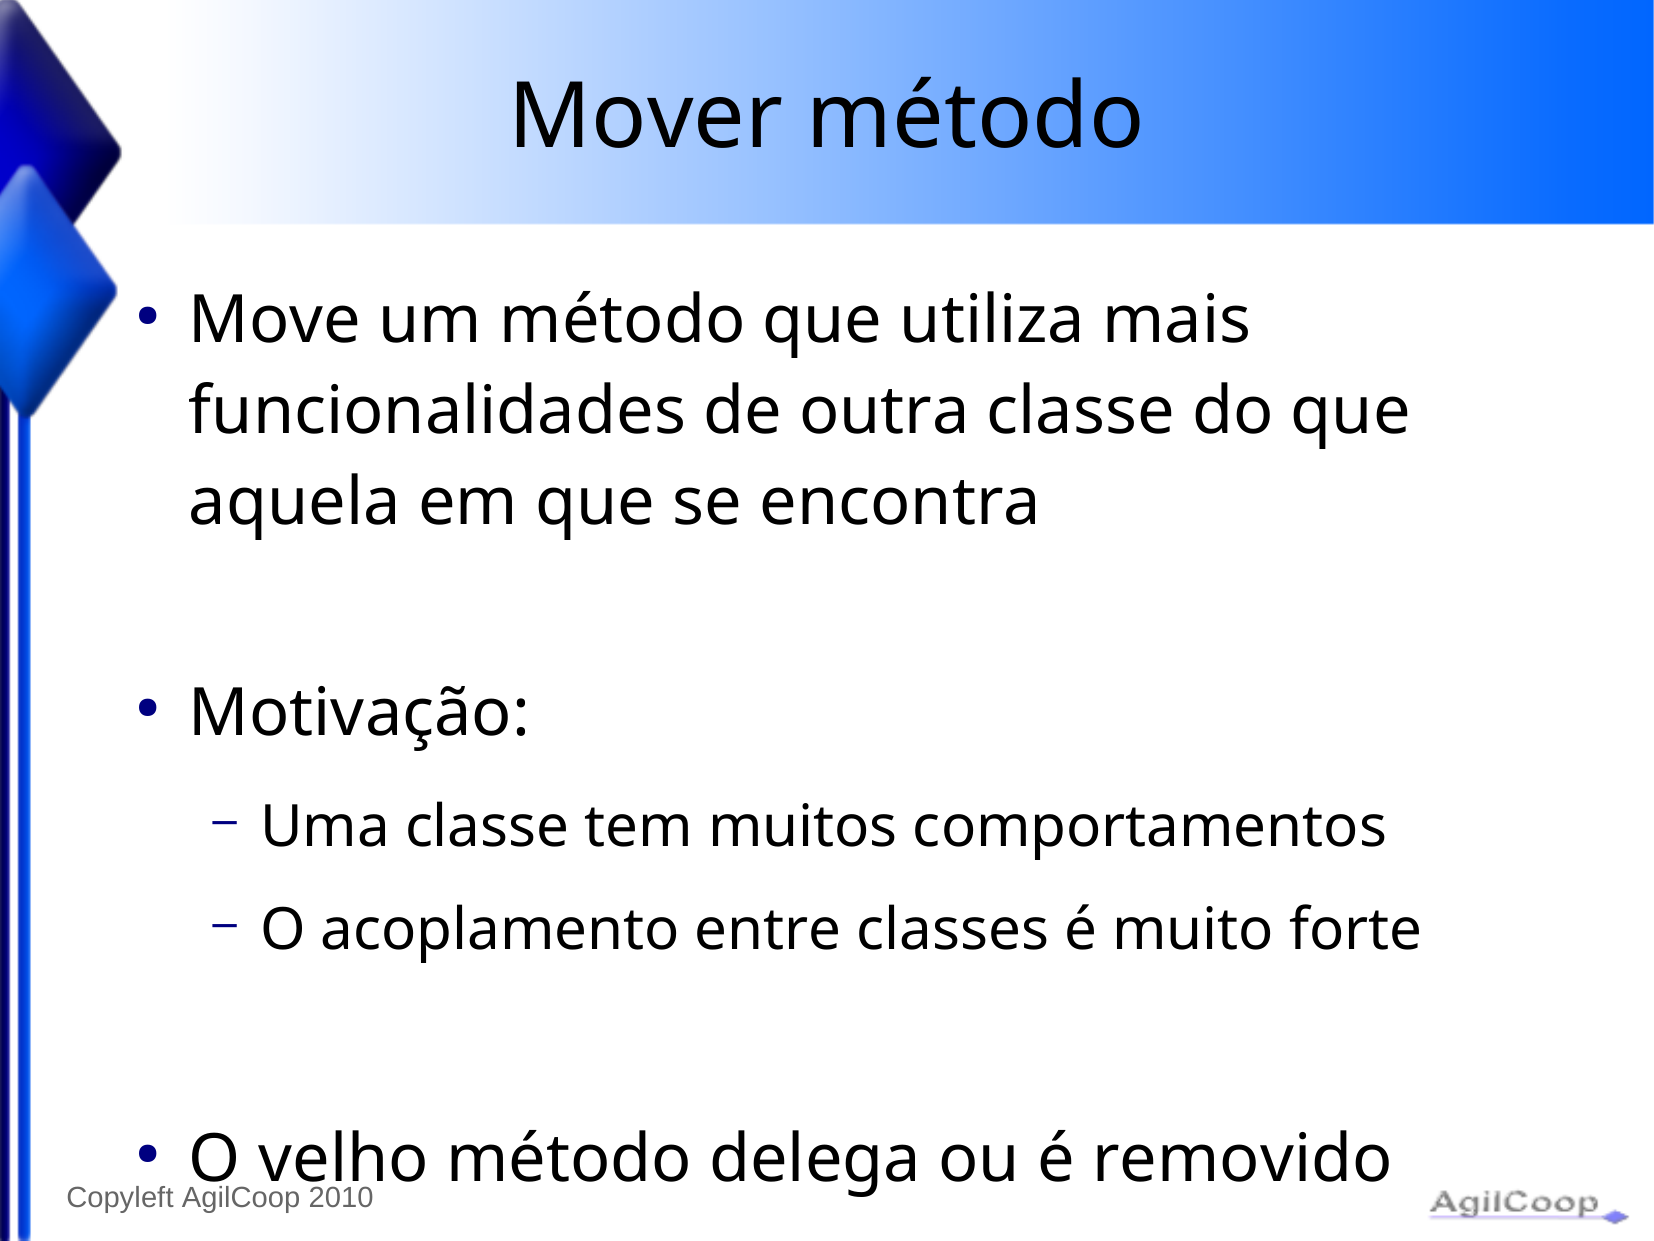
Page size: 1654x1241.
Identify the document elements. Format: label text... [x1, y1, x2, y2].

title Mover método [82, 15, 1571, 208]
list Move um método que utiliza mais funcionalidades de outra classe do que aquela em que se encontra Motivação: Uma classe tem muitos comportamentos O acoplamento entre classes é muito forte O velho método delega ou é removido [118, 271, 1607, 1108]
picture [0, 0, 1654, 1241]
